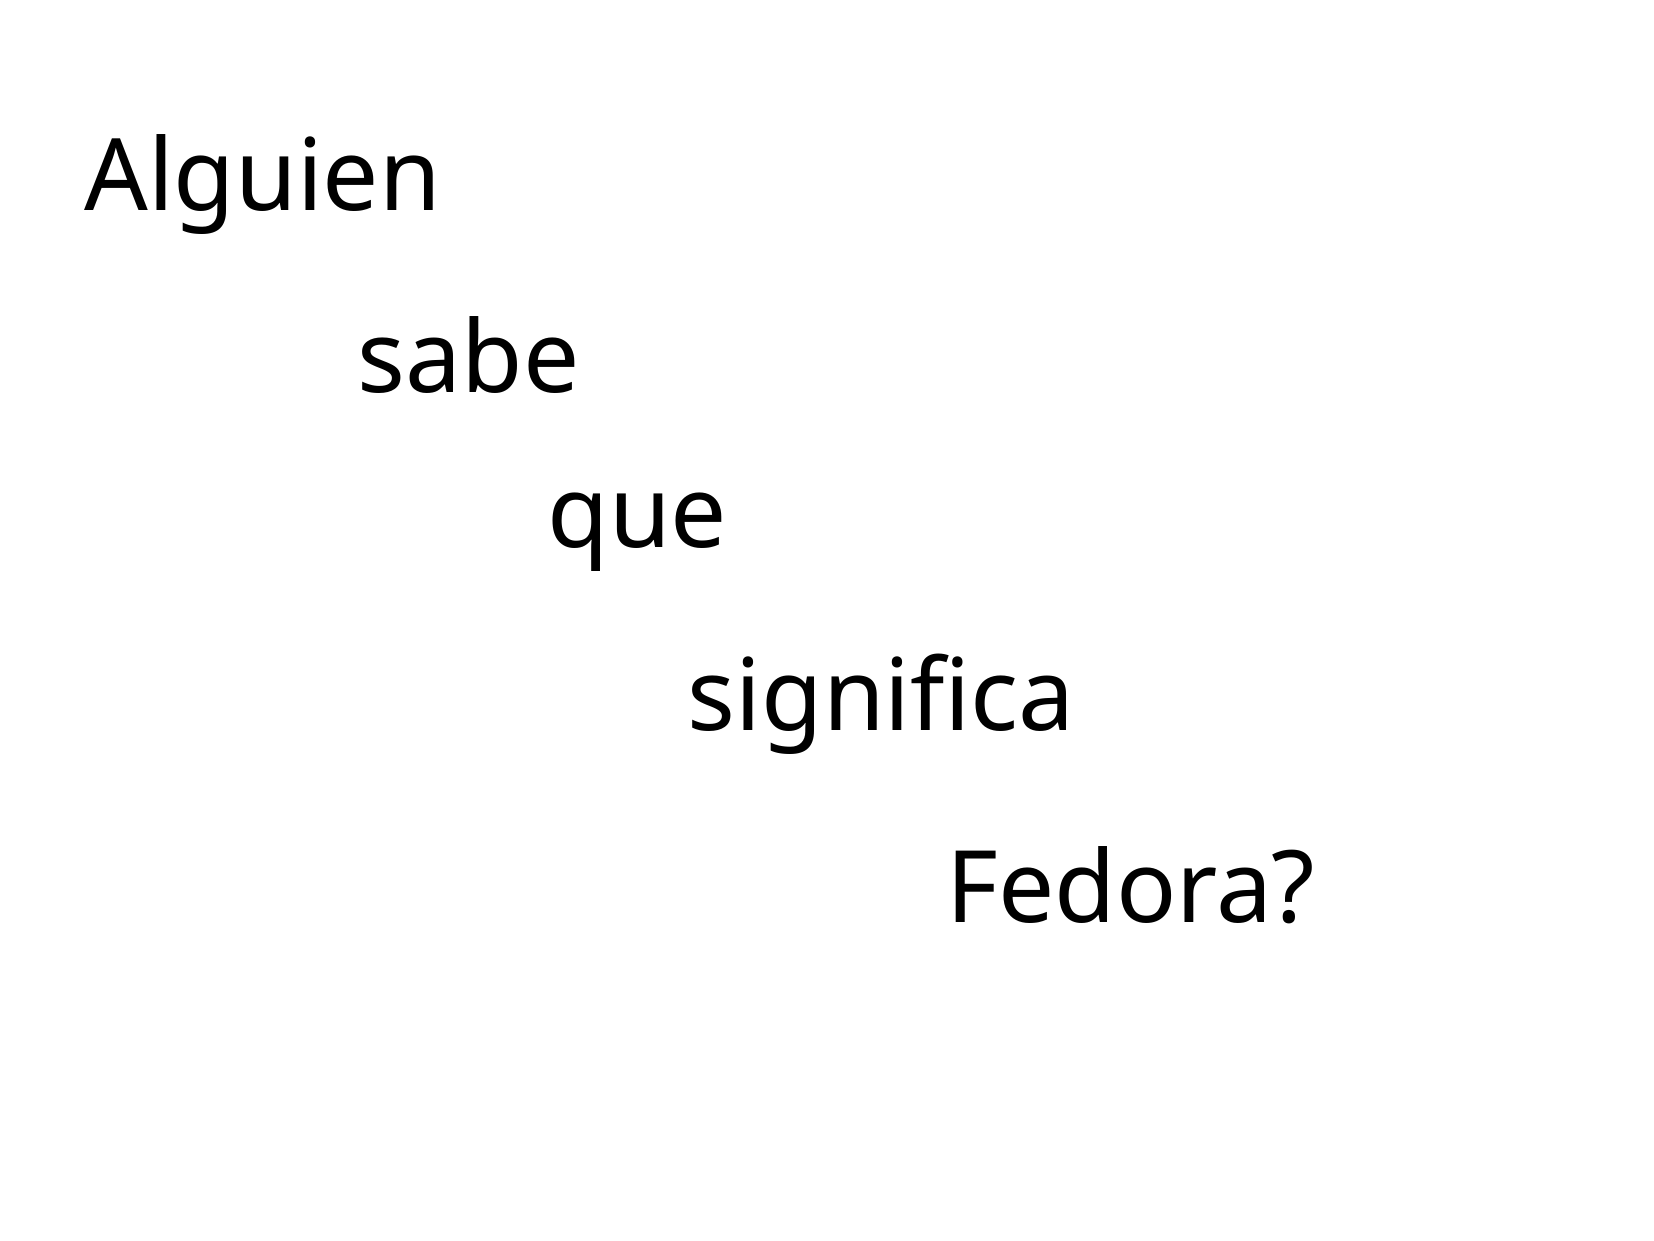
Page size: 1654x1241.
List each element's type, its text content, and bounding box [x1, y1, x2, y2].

title Fedora? [911, 787, 1351, 980]
title sabe [337, 257, 601, 451]
title significa [637, 595, 1126, 788]
title Alguien [37, 75, 488, 268]
title que [487, 412, 788, 605]
